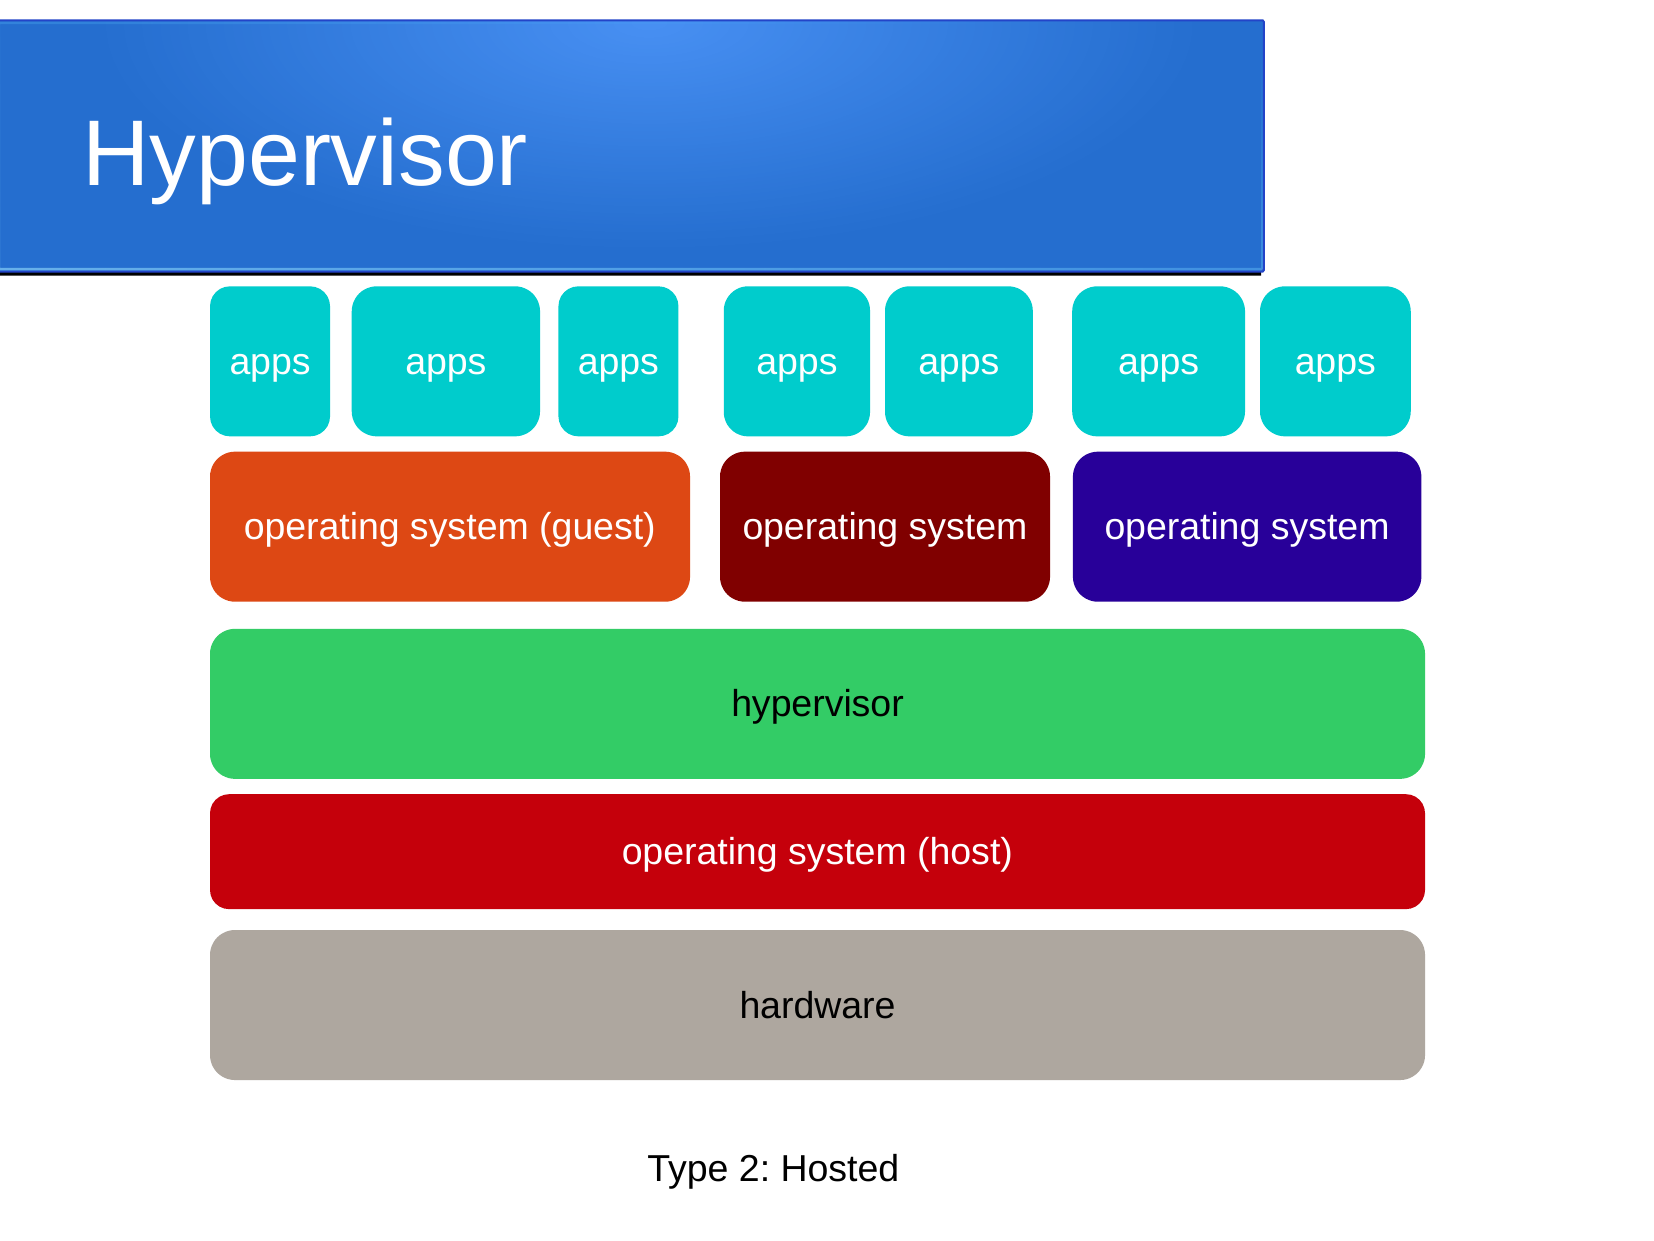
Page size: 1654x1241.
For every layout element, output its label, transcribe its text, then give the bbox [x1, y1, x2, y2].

text_box hardware [210, 930, 1426, 1081]
text_box apps [1072, 286, 1246, 437]
text_box apps [210, 286, 331, 437]
text_box operating system (host) [210, 794, 1426, 910]
text_box apps [1260, 286, 1411, 437]
text_box operating system [720, 451, 1051, 602]
text_box operating system (guest) [210, 451, 691, 602]
text_box apps [885, 286, 1033, 437]
text_box hypervisor [210, 628, 1426, 779]
text_box Type 2: Hosted [632, 1140, 915, 1197]
title Hypervisor [82, 49, 1250, 257]
text_box apps [351, 286, 541, 437]
text_box apps [558, 286, 679, 437]
text_box apps [723, 286, 871, 437]
text_box operating system [1072, 451, 1422, 602]
